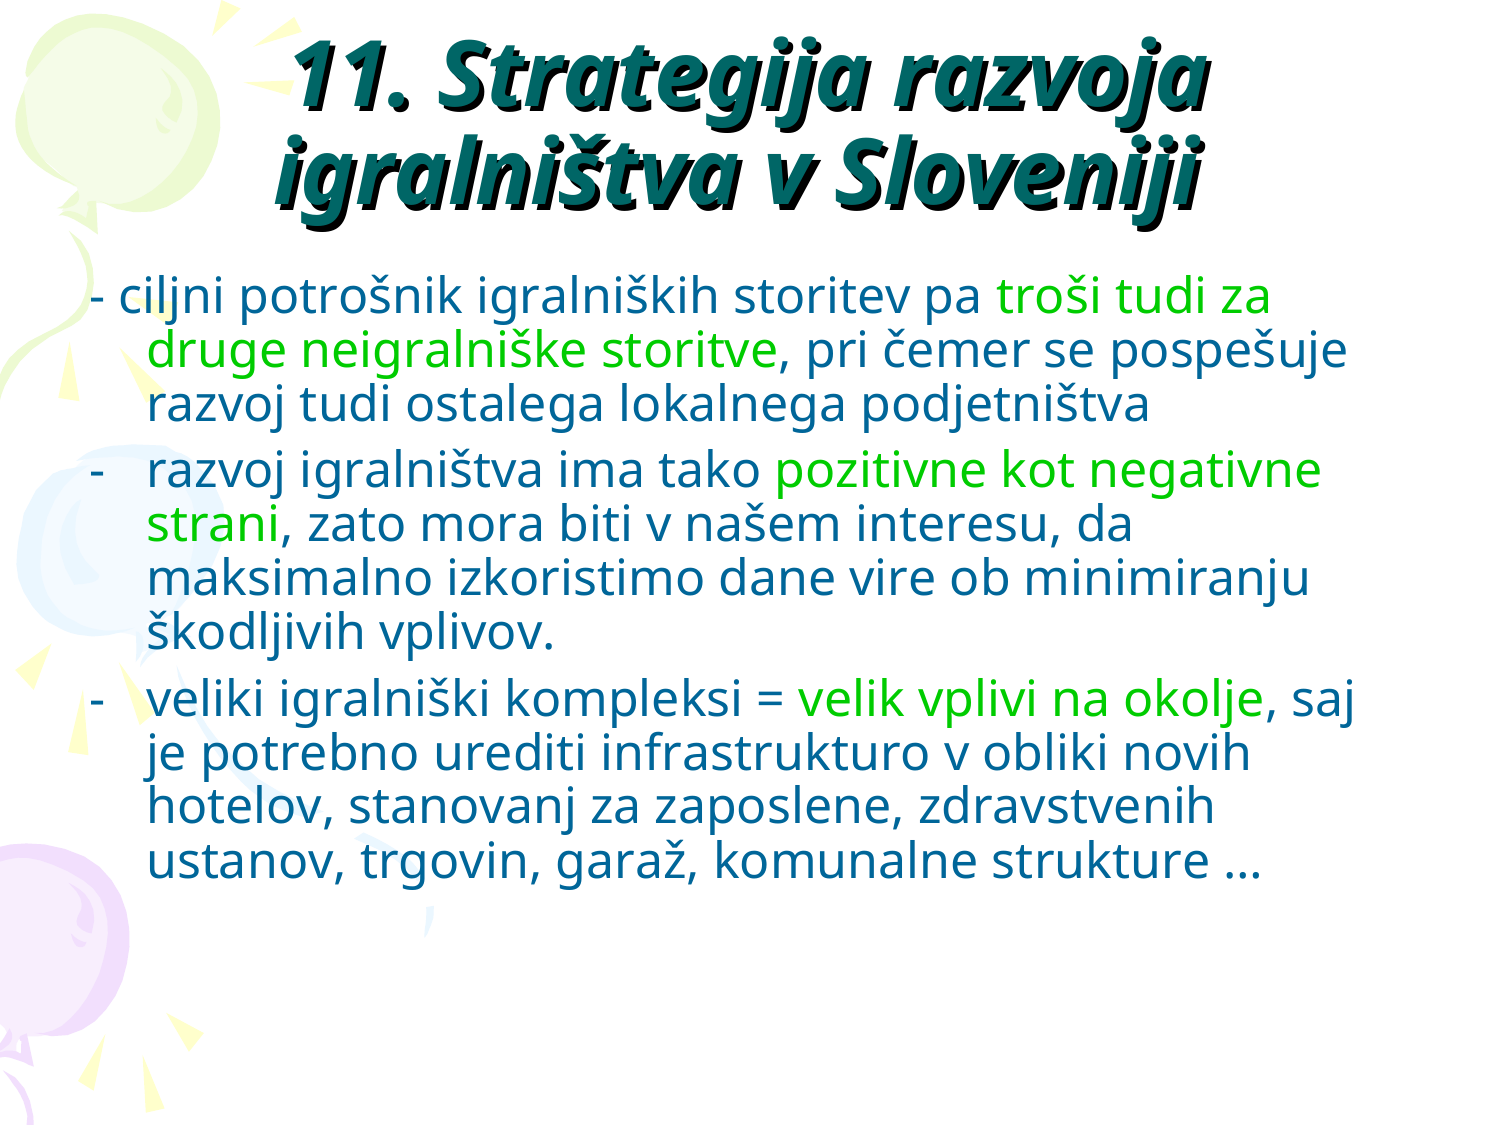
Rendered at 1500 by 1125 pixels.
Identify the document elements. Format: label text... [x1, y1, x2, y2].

title 11. Strategija razvoja igralništva v Sloveniji [72, 16, 1426, 233]
list - ciljni potrošnik igralniških storitev pa troši tudi za druge neigralniške storitve, pri čemer se pospešuje razvoj tudi ostalega lokalnega podjetništva razvoj igralništva ima tako pozitivne kot negativne strani, zato mora biti v našem interesu, da maksimalno izkoristimo dane vire ob minimiranju škodljivih vplivov. veliki igralniški kompleksi = velik vplivi na okolje, saj je potrebno urediti infrastrukturo v obliki novih hotelov, stanovanj za zaposlene, zdravstvenih ustanov, trgovin, garaž, komunalne strukture … [75, 262, 1426, 994]
